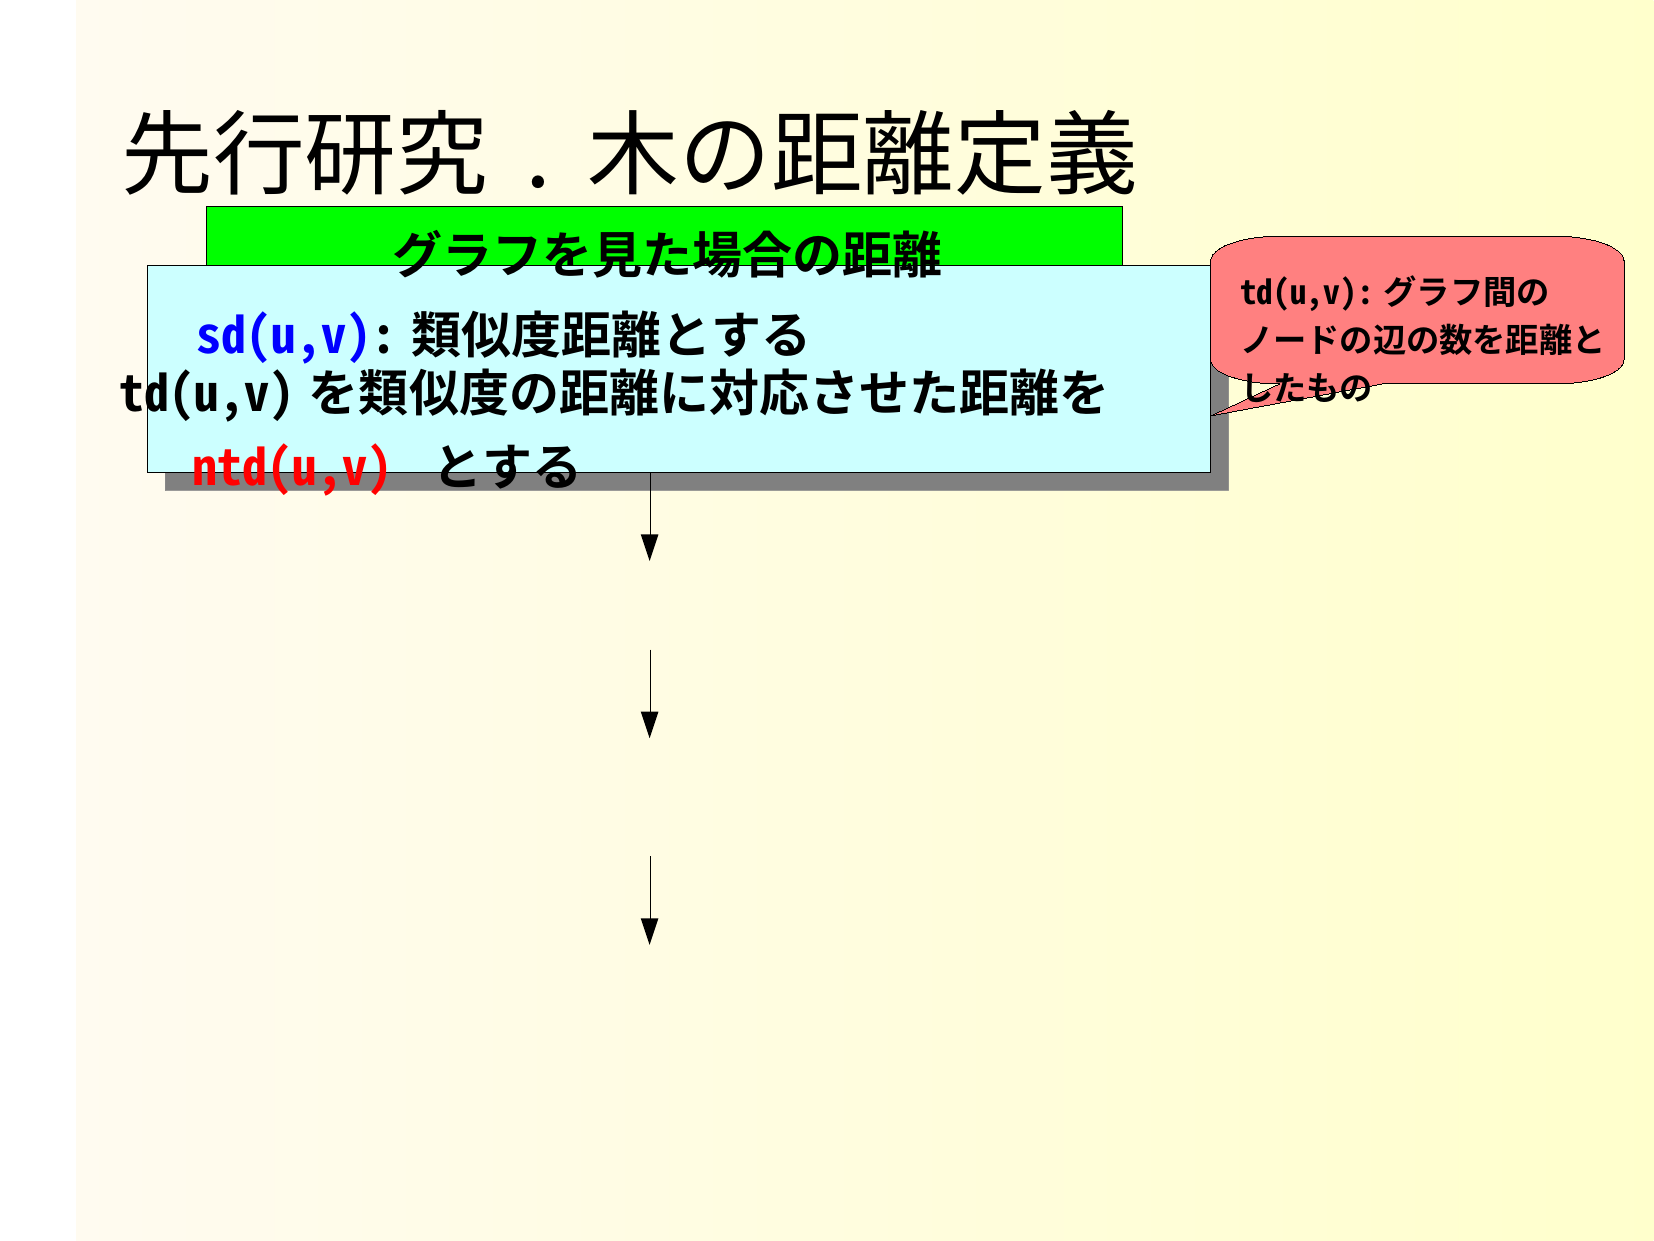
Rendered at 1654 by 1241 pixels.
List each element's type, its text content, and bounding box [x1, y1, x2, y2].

text_box [1345, 380, 1354, 391]
text_box td(u,v):グラフ間の ノードの辺の数を距離と したもの [1240, 265, 1654, 366]
text_box [1356, 379, 1365, 389]
text_box [147, 206, 1625, 416]
title 先行研究.木の距離定義 [121, 43, 1534, 252]
text_box sd(u,v):類似度距離とする [196, 295, 1210, 346]
text_box td(u,v)を類似度の距離に対応させた距離を ntd(u,v) とする [67, 343, 1388, 502]
text_box グラフを見た場合の距離 [392, 215, 945, 266]
